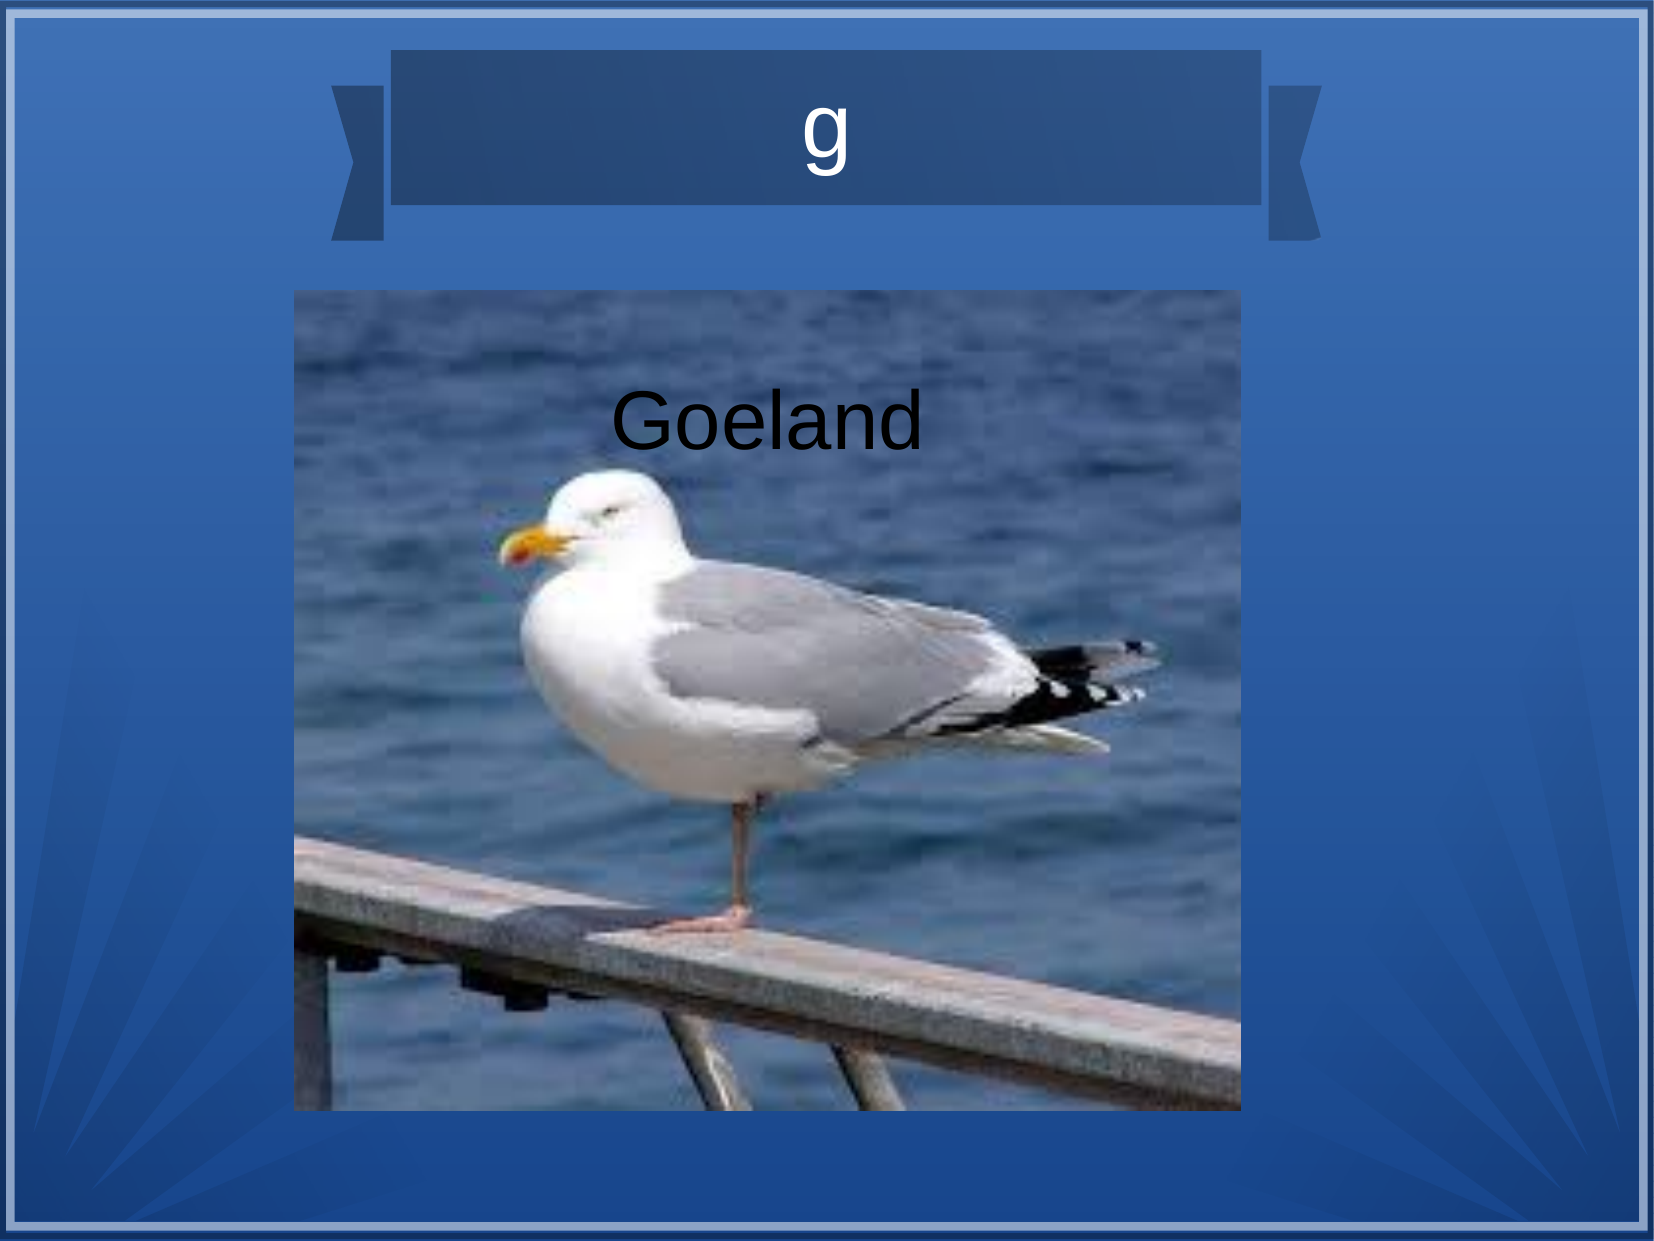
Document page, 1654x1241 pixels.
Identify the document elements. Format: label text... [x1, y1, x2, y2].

picture [294, 290, 1241, 1111]
title g [389, 47, 1264, 205]
